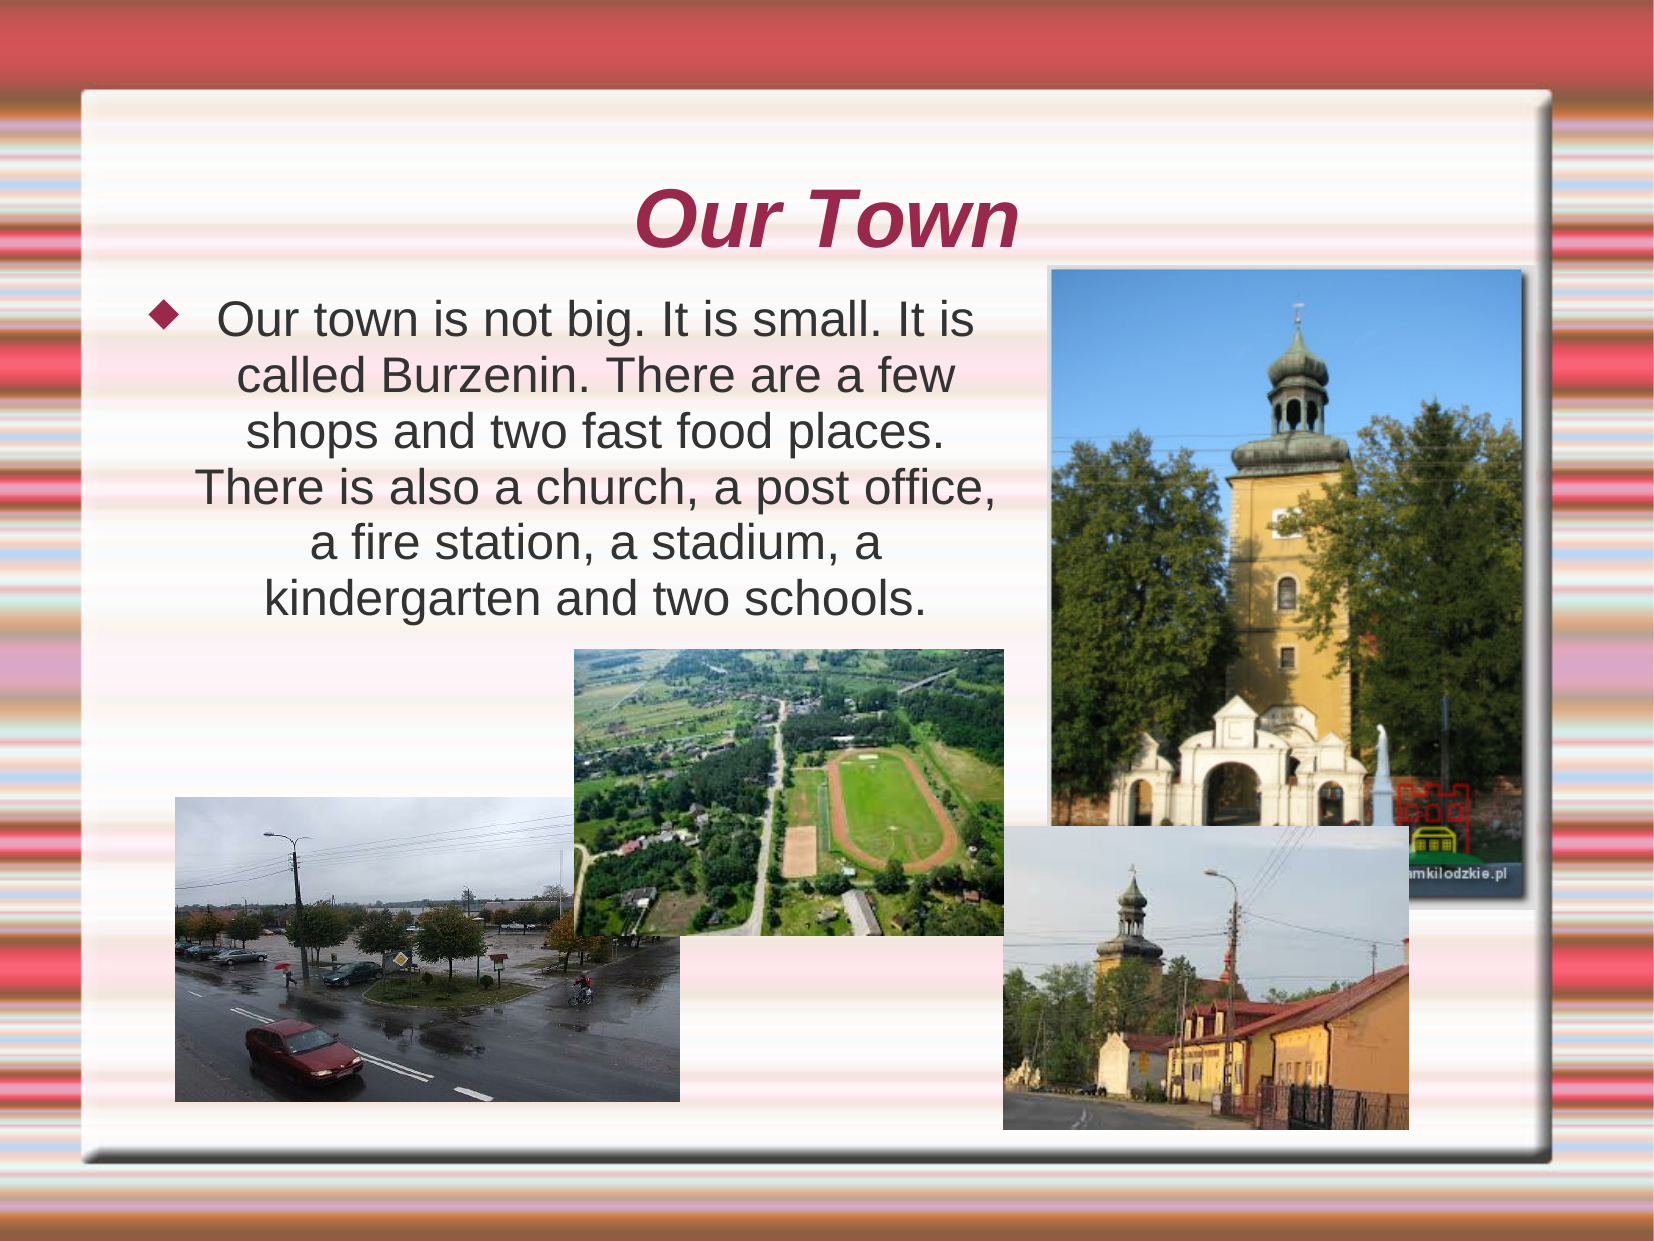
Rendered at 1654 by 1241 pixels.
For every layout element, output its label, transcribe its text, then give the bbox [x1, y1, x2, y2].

title Our Town [121, 114, 1534, 322]
list Our town is not big. It is small. It is called Burzenin. There are a few shops and two fast food places. There is also a church, a post office, a fire station, a stadium, a kindergarten and two schools. [105, 291, 1004, 650]
picture [0, 0, 1654, 1241]
